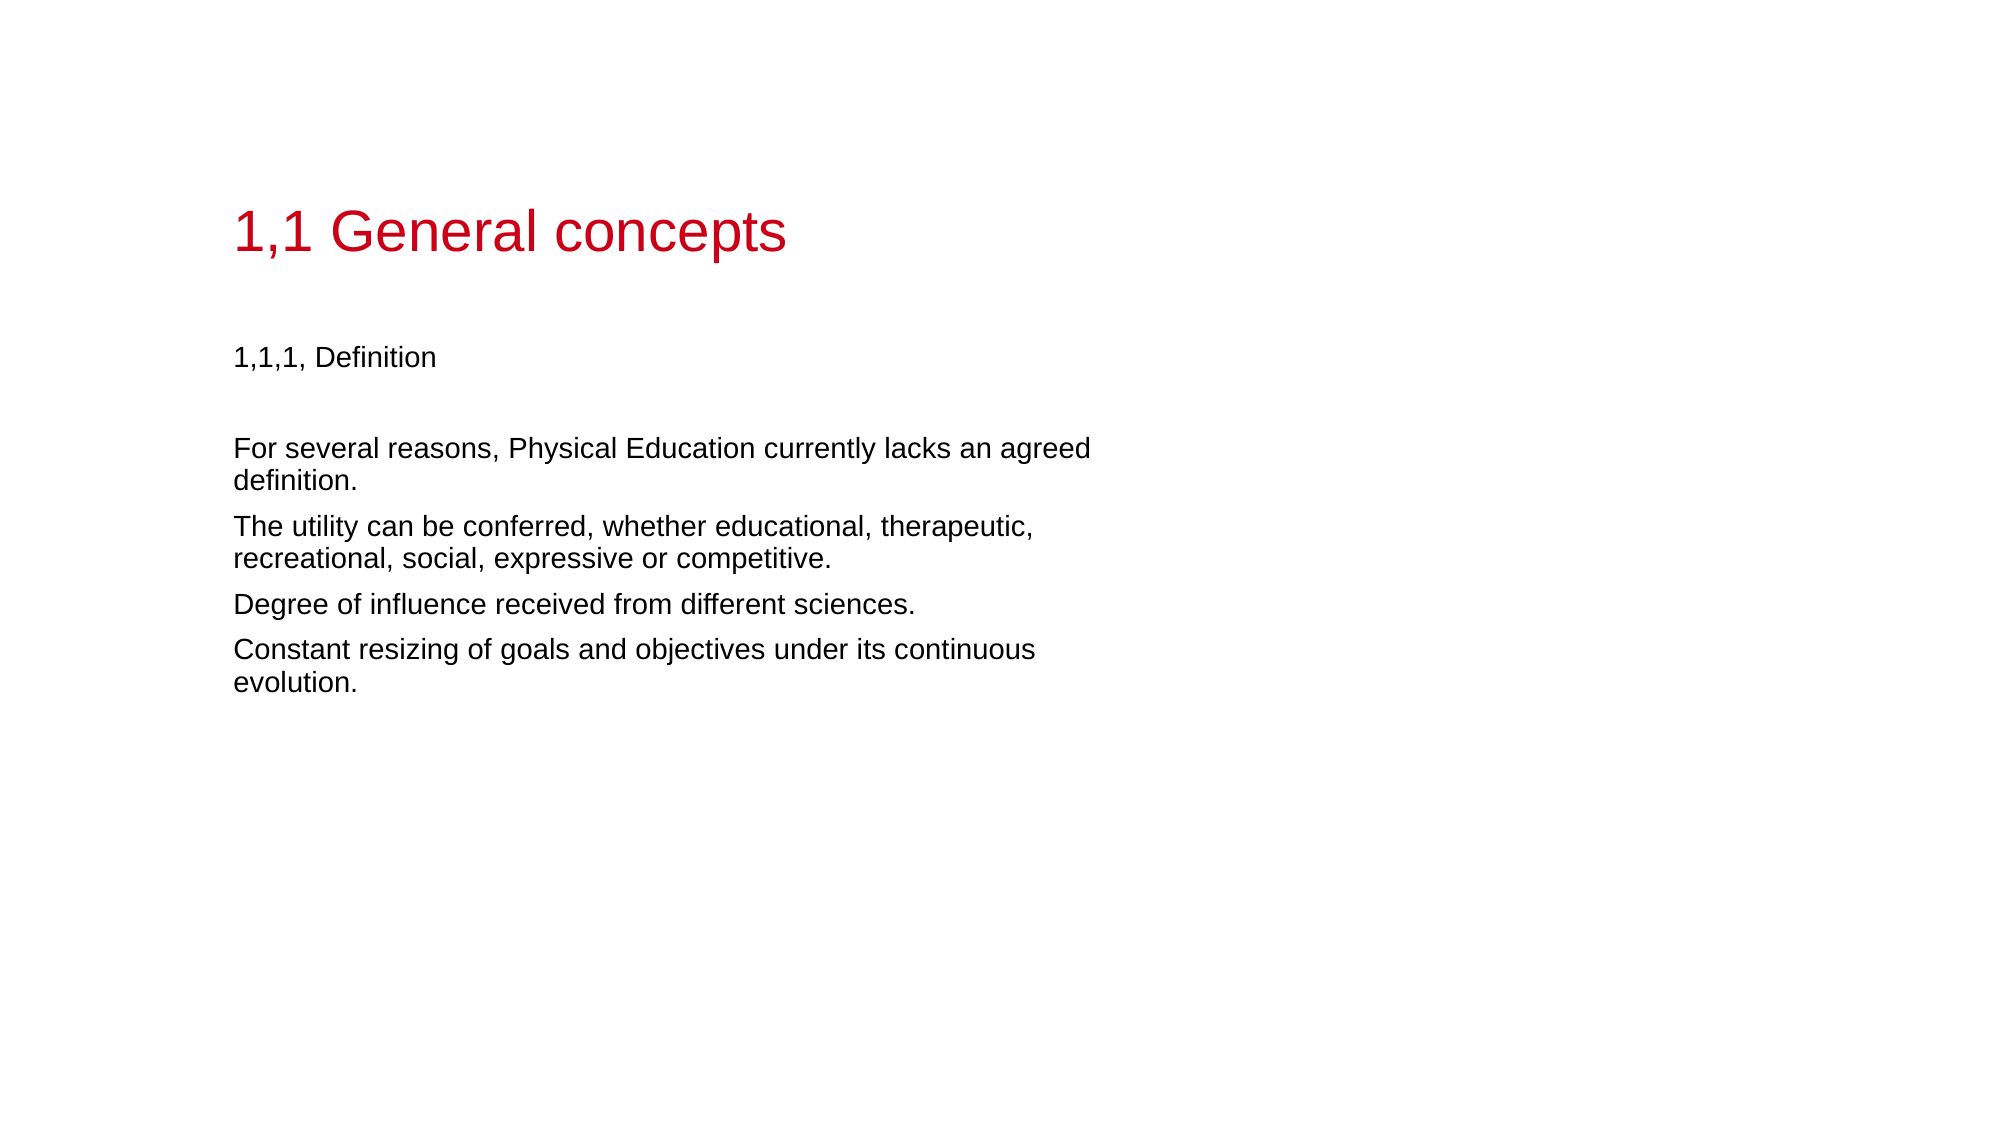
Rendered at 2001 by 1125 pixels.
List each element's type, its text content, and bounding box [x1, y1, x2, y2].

subtitle 1,1 General concepts [233, 193, 1140, 253]
list 1,1,1, Definition For several reasons, Physical Education currently lacks an agreed definition. The utility can be conferred, whether educational, therapeutic, recreational, social, expressive or competitive. Degree of influence received from different sciences. Constant resizing of goals and objectives under its continuous evolution. [233, 341, 1140, 949]
